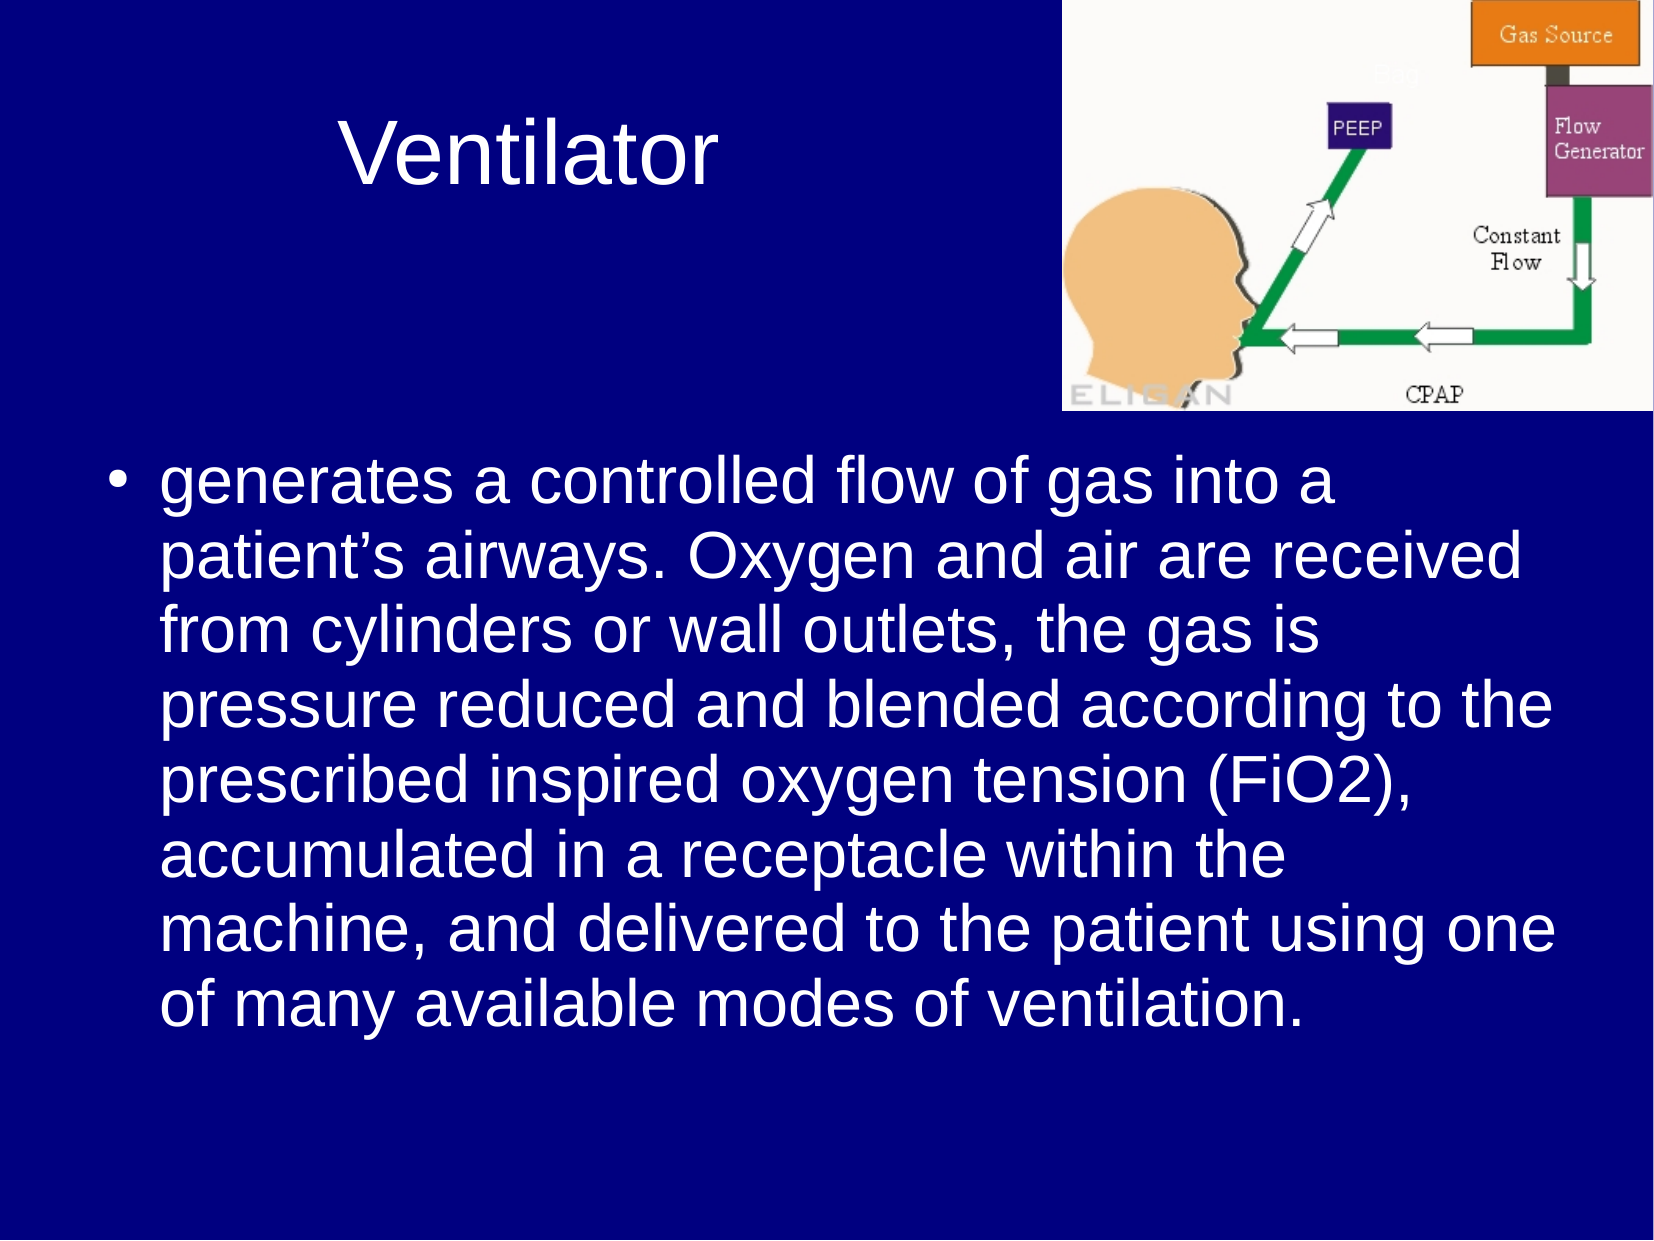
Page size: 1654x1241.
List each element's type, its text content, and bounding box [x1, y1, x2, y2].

title Ventilator [82, 56, 975, 250]
list generates a controlled flow of gas into a patient’s airways. Oxygen and air are received from cylinders or wall outlets, the gas is pressure reduced and blended according to the prescribed inspired oxygen tension (FiO2), accumulated in a receptacle within the machine, and delivered to the patient using one of many available modes of ventilation. [88, 442, 1577, 1241]
picture [1062, 0, 1653, 411]
